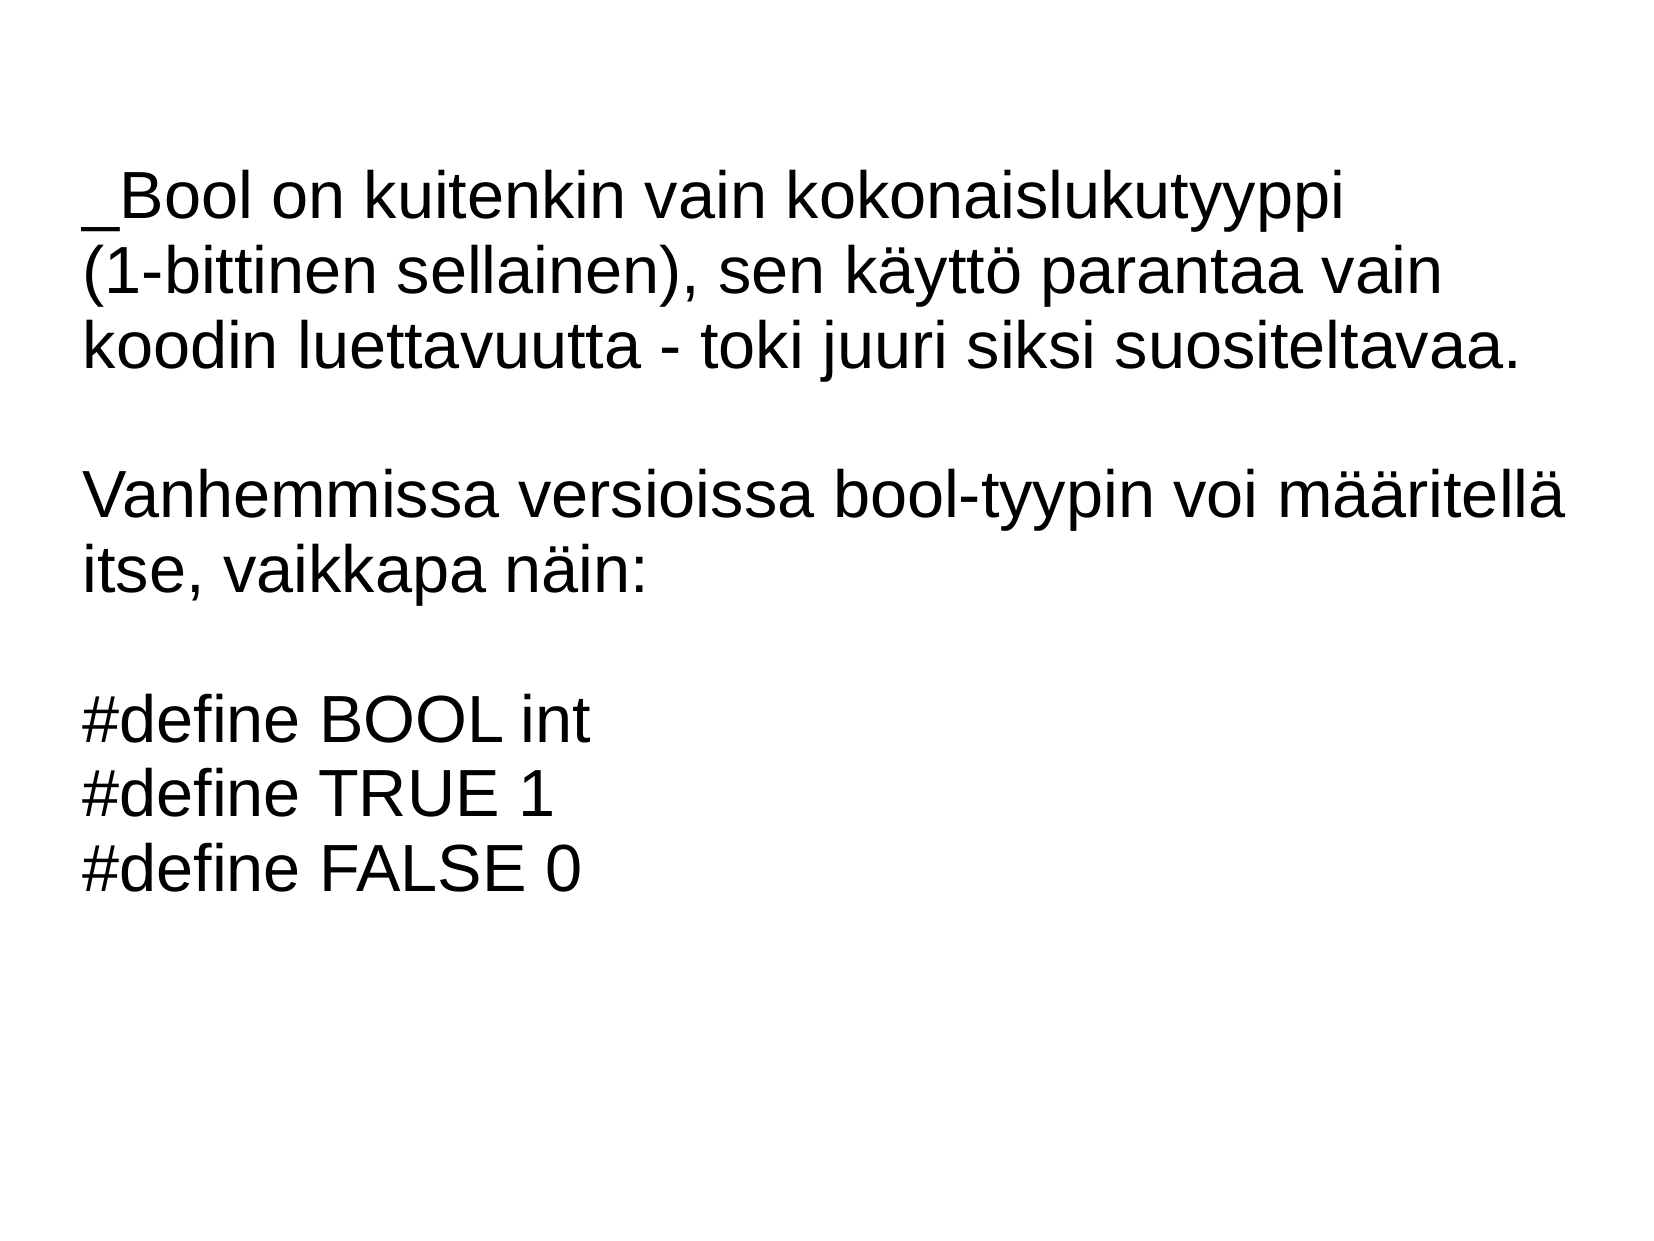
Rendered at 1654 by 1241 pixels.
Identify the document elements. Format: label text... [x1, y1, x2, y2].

text_box _Bool on kuitenkin vain kokonaislukutyyppi (1-bittinen sellainen), sen käyttö parantaa vain koodin luettavuutta - toki juuri siksi suositeltavaa. Vanhemmissa versioissa bool-tyypin voi määritellä itse, vaikkapa näin: #define BOOL int #define TRUE 1 #define FALSE 0 [82, 112, 1571, 1102]
